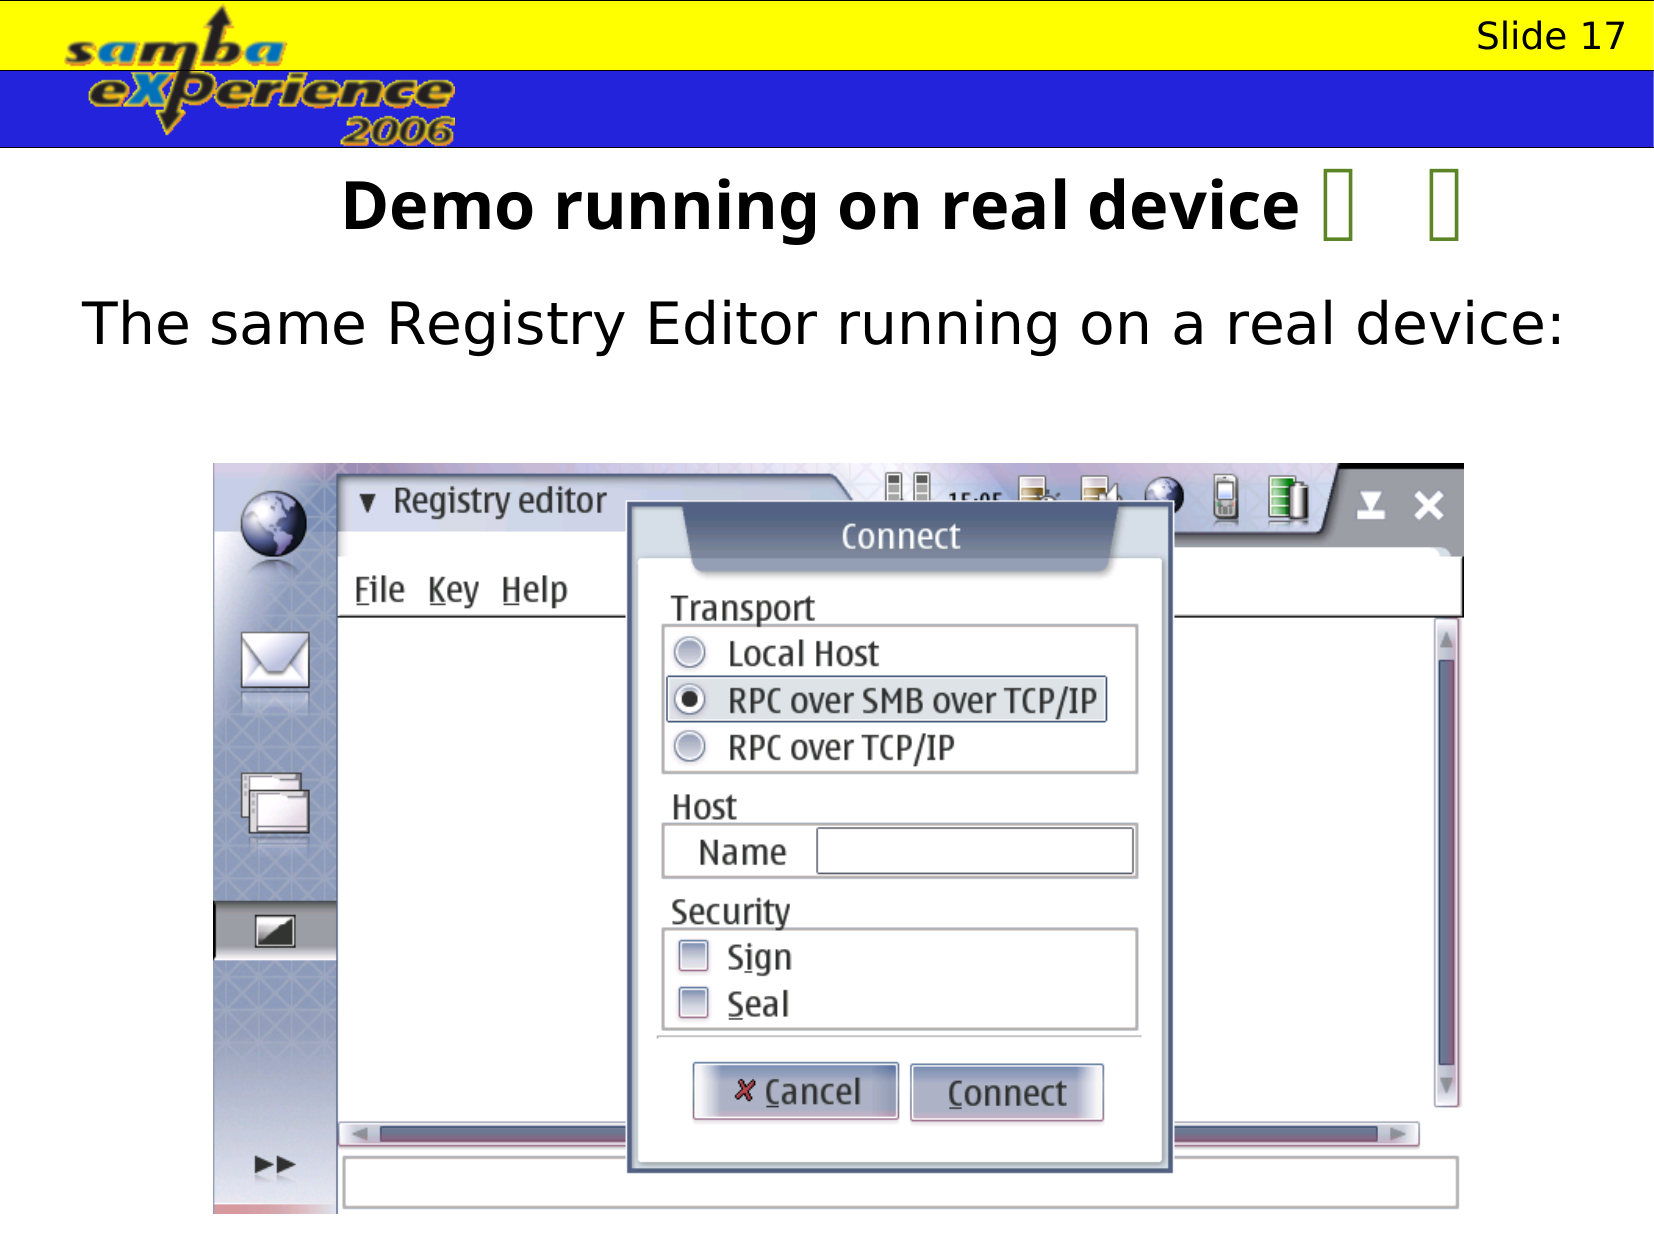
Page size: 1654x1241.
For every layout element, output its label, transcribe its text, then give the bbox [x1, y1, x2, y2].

text_box  [1305, 159, 1411, 281]
list The same Registry Editor running on a real device: [82, 290, 1571, 1109]
picture [64, 71, 455, 147]
picture [213, 463, 1464, 1214]
picture [64, 148, 76, 154]
title Demo running on real device [76, 99, 1565, 308]
text_box  [1411, 159, 1550, 281]
picture [64, 2, 455, 70]
